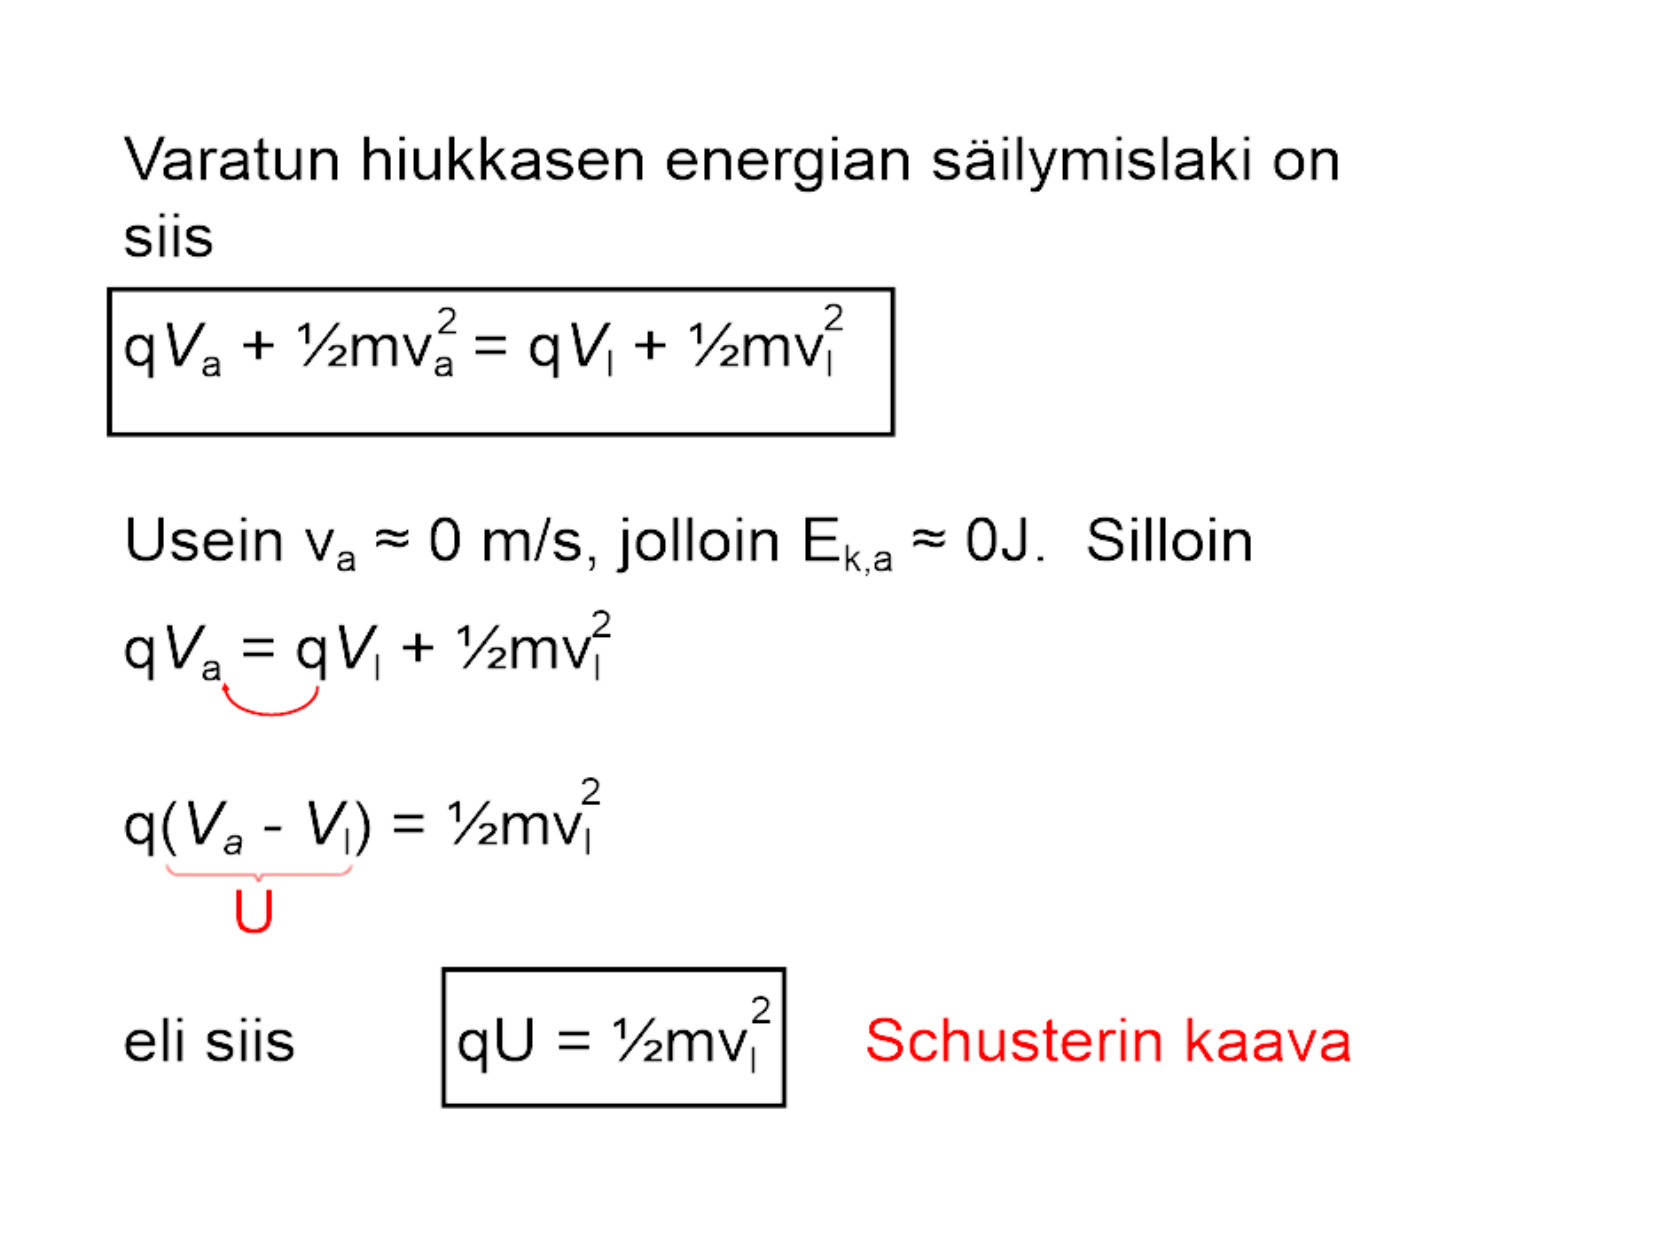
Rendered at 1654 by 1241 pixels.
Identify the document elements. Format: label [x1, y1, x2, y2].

picture [70, 83, 1501, 1164]
